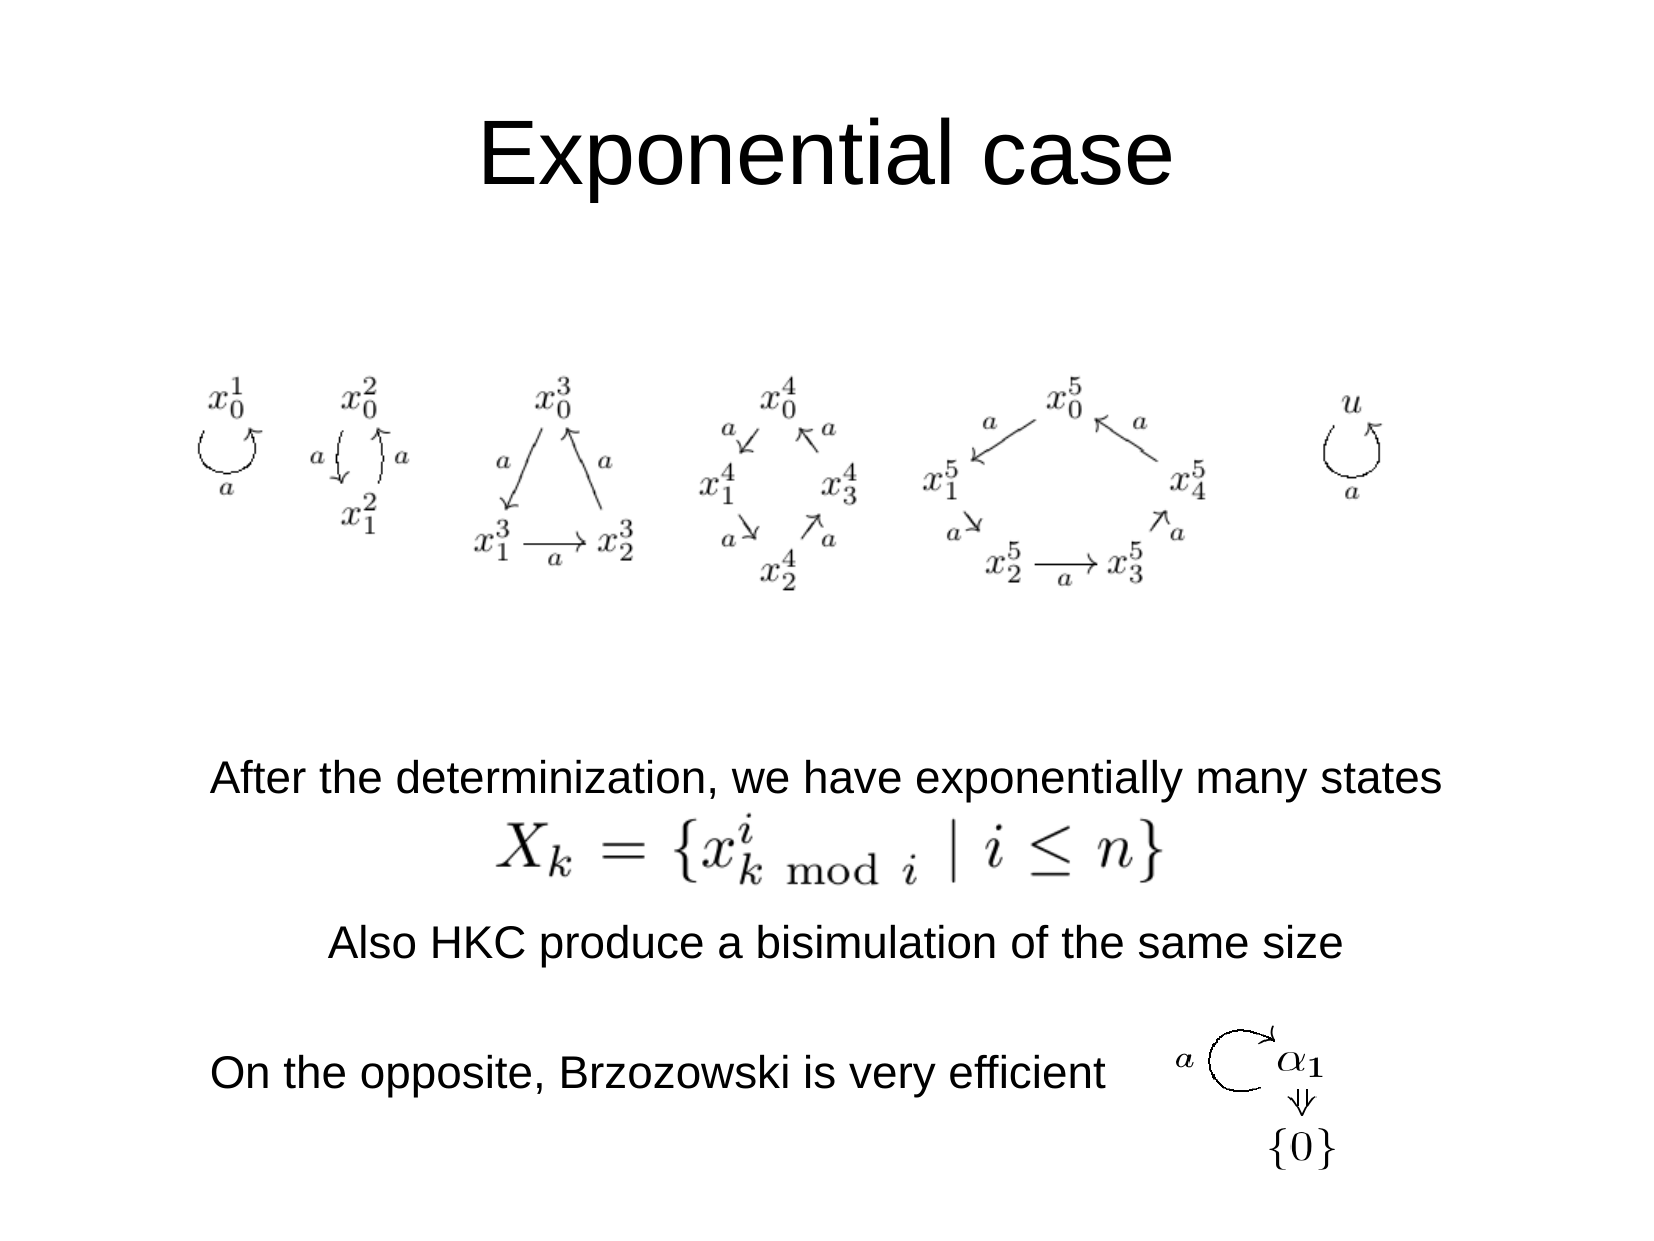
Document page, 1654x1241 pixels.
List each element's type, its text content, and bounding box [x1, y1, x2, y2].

picture [490, 810, 1167, 897]
picture [189, 368, 1243, 600]
text_box After the determinization, we have exponentially many states [195, 744, 1459, 811]
text_box On the opposite, Brzozowski is very efficient [195, 1039, 1122, 1107]
title Exponential case [82, 49, 1571, 257]
picture [1164, 1017, 1342, 1179]
text_box Also HKC produce a bisimulation of the same size [313, 909, 1360, 977]
picture [1286, 380, 1410, 511]
